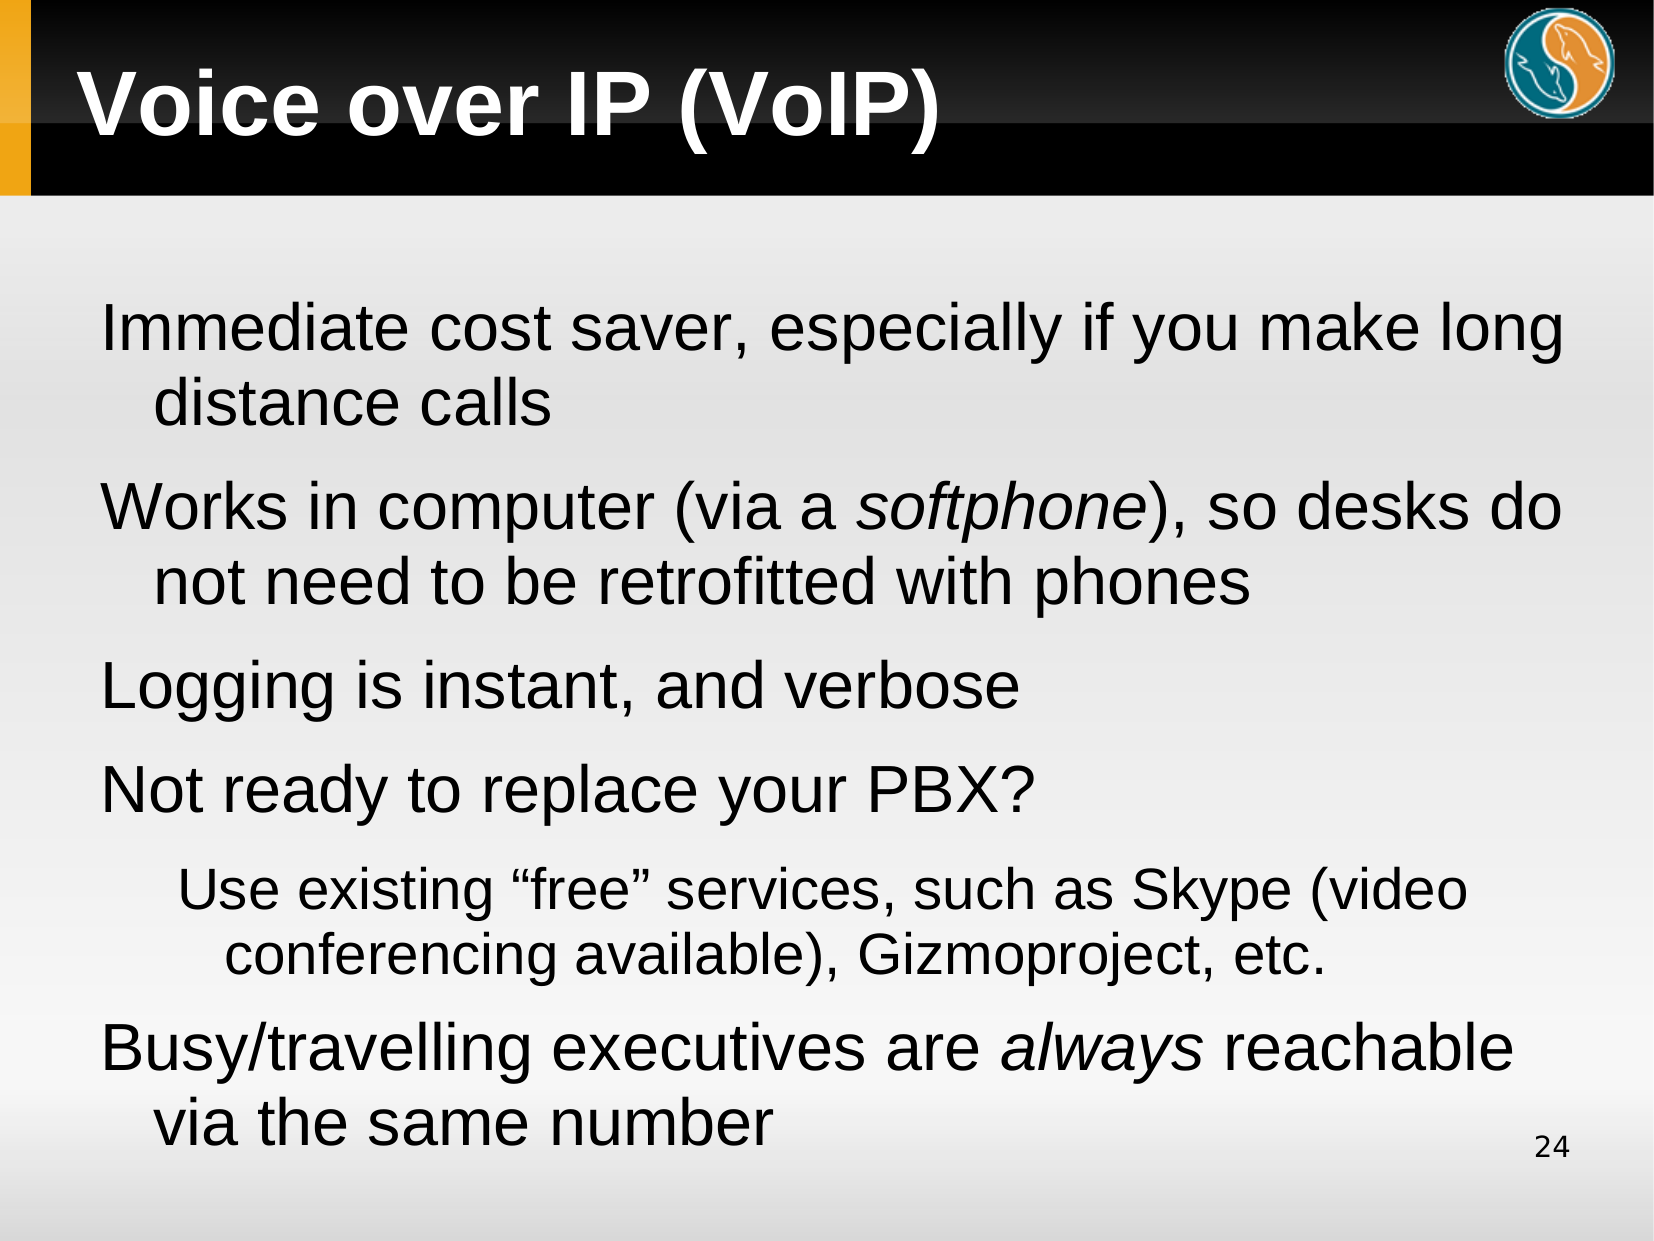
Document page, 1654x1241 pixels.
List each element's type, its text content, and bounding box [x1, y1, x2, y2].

picture [0, 0, 1654, 1241]
title Voice over IP (VoIP) [76, 7, 1565, 200]
list Immediate cost saver, especially if you make long distance calls Works in computer (via a softphone), so desks do not need to be retrofitted with phones Logging is instant, and verbose Not ready to replace your PBX? Use existing “free” services, such as Skype (video conferencing available), Gizmoproject, etc. Busy/travelling executives are always reachable via the same number [82, 290, 1571, 1160]
